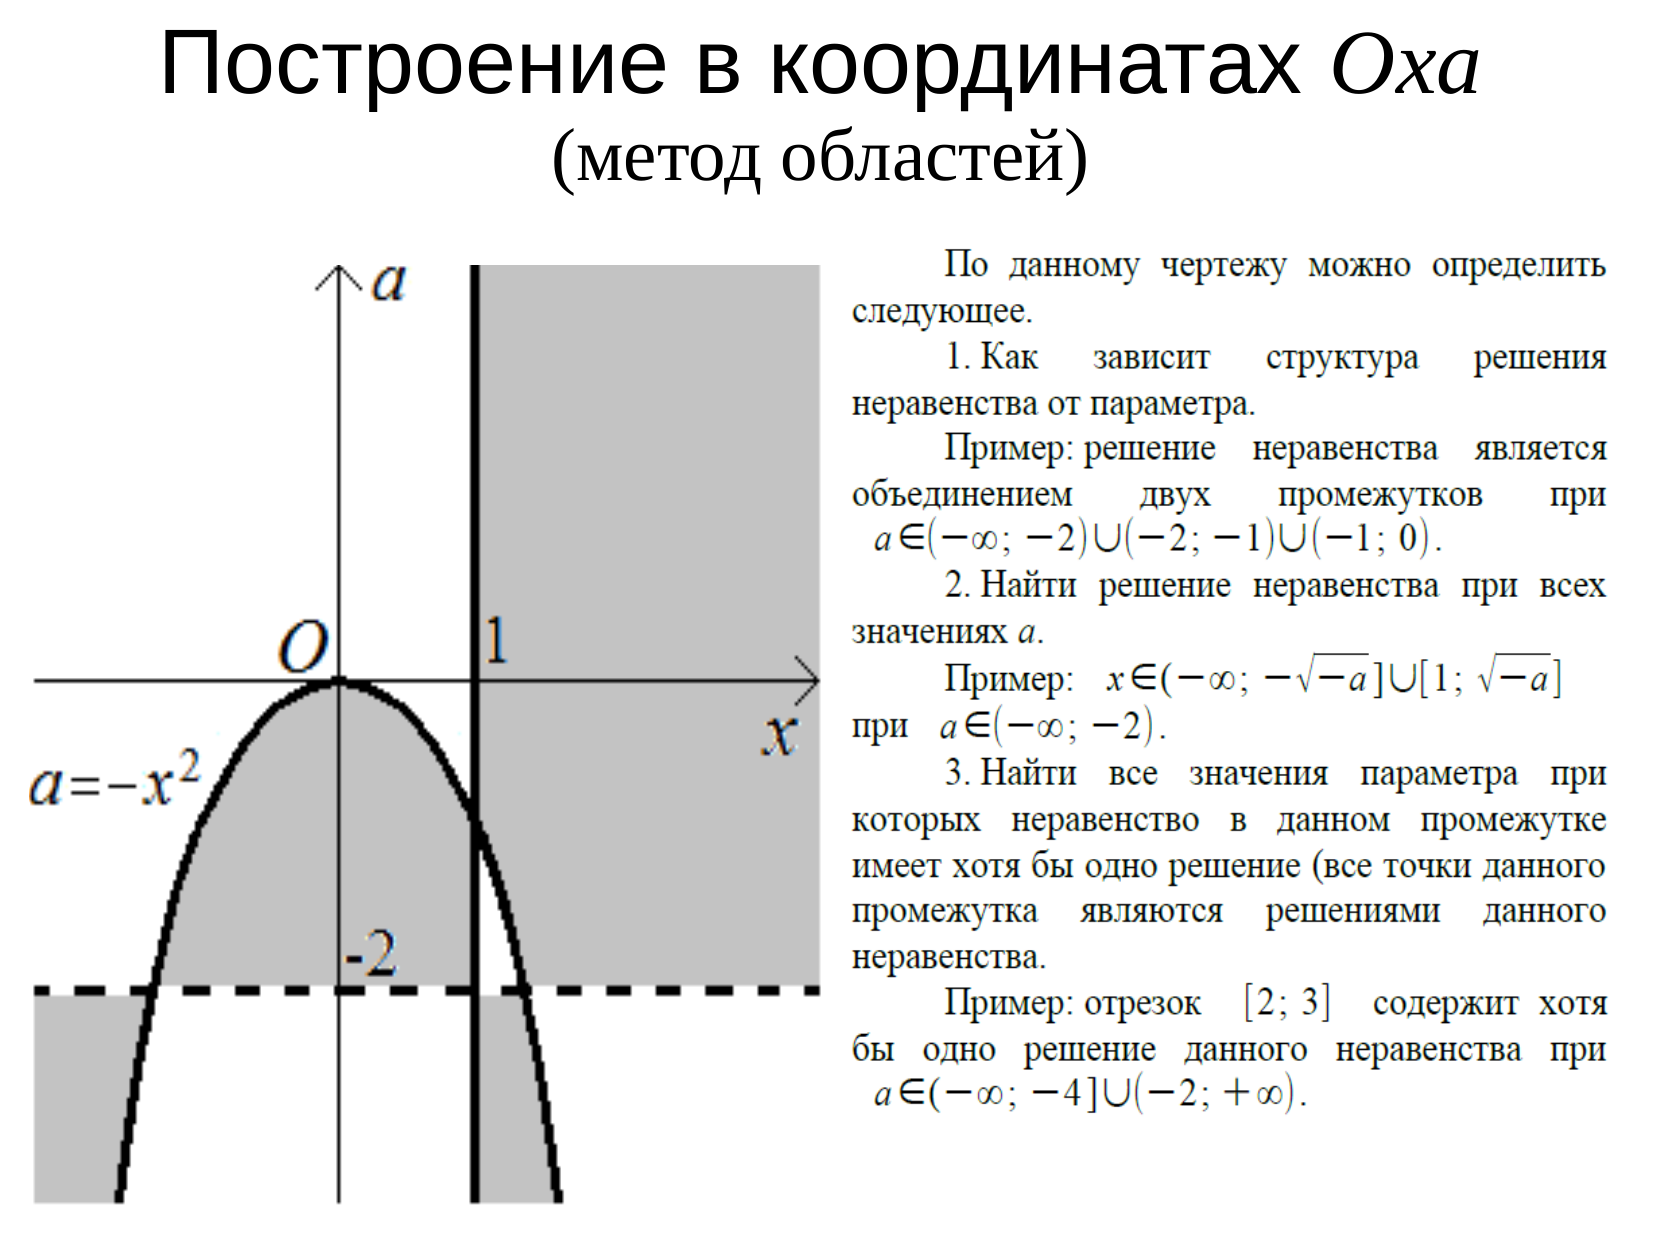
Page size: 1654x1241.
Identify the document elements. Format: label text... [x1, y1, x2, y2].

title Построение в координатах Oxa (метод областей) [76, 0, 1565, 207]
picture [838, 236, 1625, 1123]
picture [29, 265, 827, 1211]
